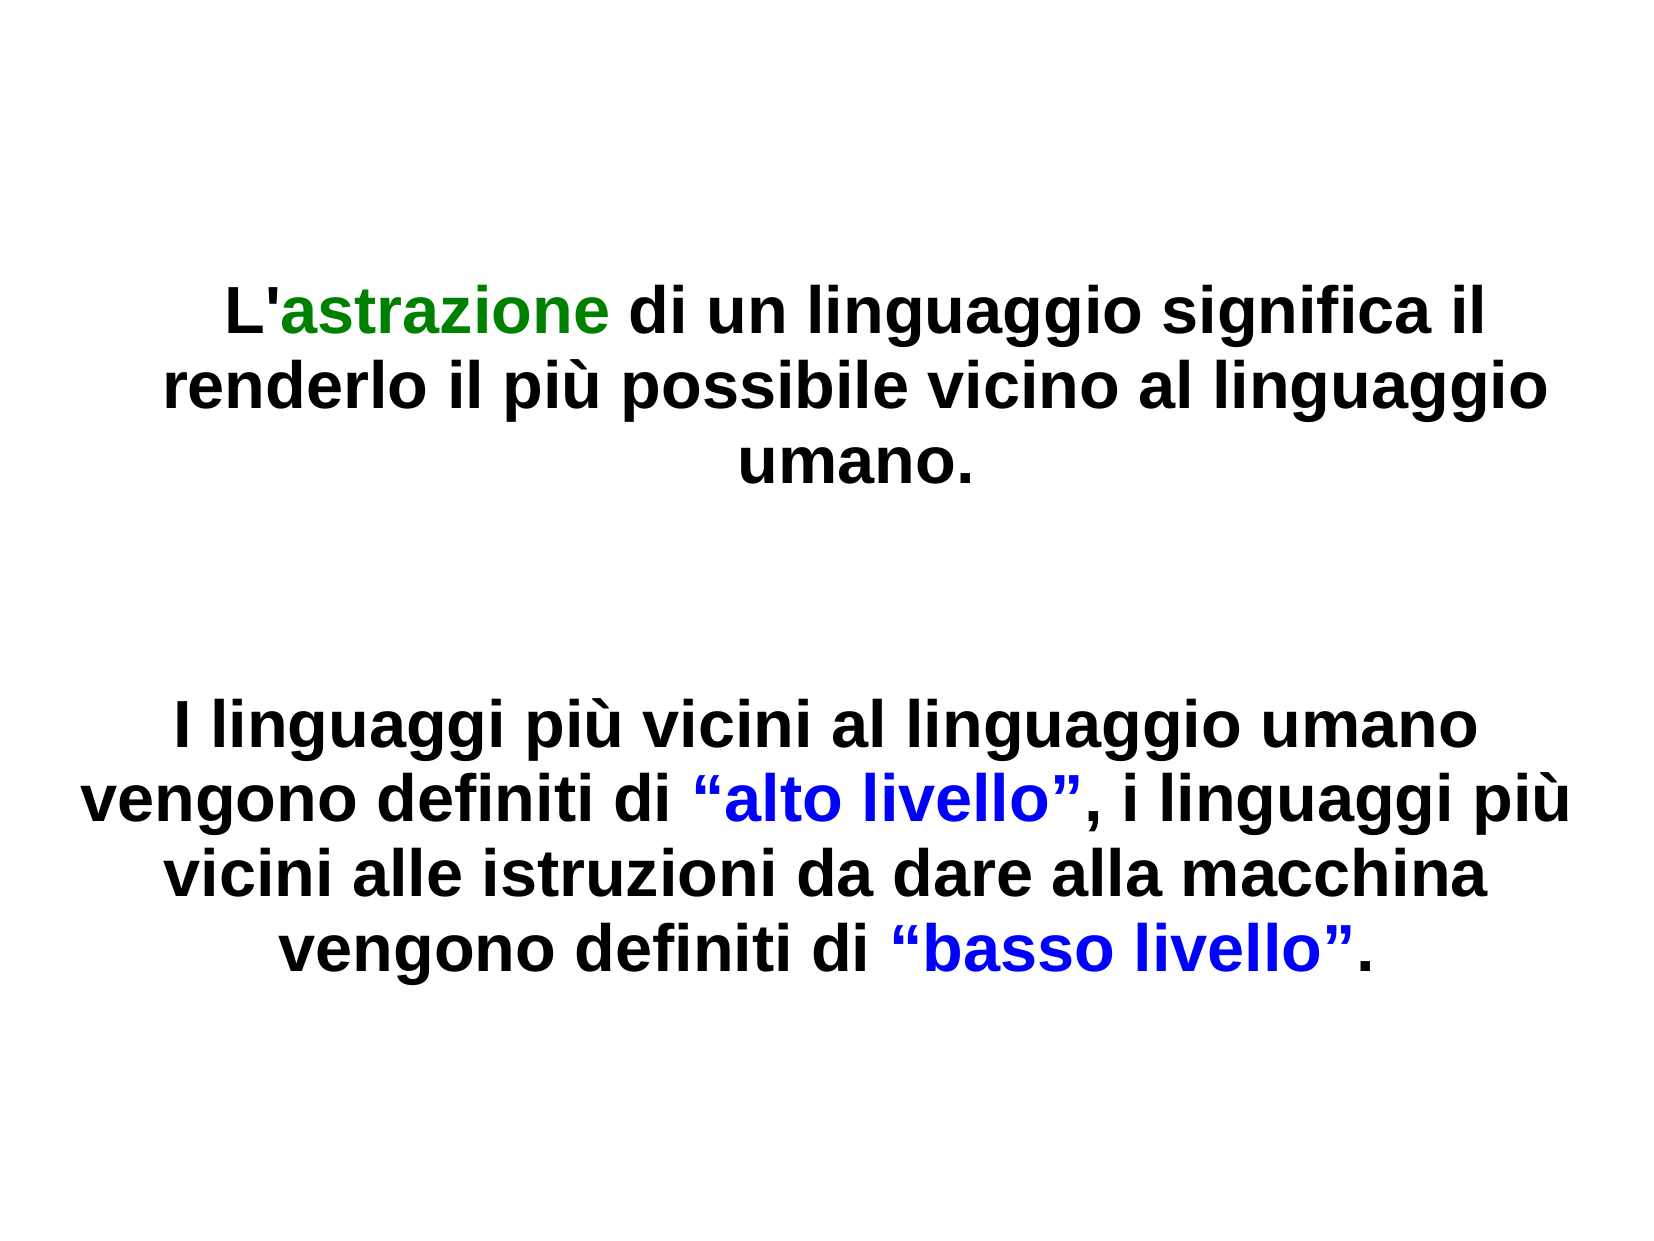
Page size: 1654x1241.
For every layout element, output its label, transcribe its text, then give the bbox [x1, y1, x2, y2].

text_box L'astrazione di un linguaggio significa il renderlo il più possibile vicino al linguaggio umano. [88, 265, 1625, 505]
text_box I linguaggi più vicini al linguaggio umano vengono definiti di “alto livello”, i linguaggi più vicini alle istruzioni da dare alla macchina vengono definiti di “basso livello”. [59, 679, 1595, 994]
